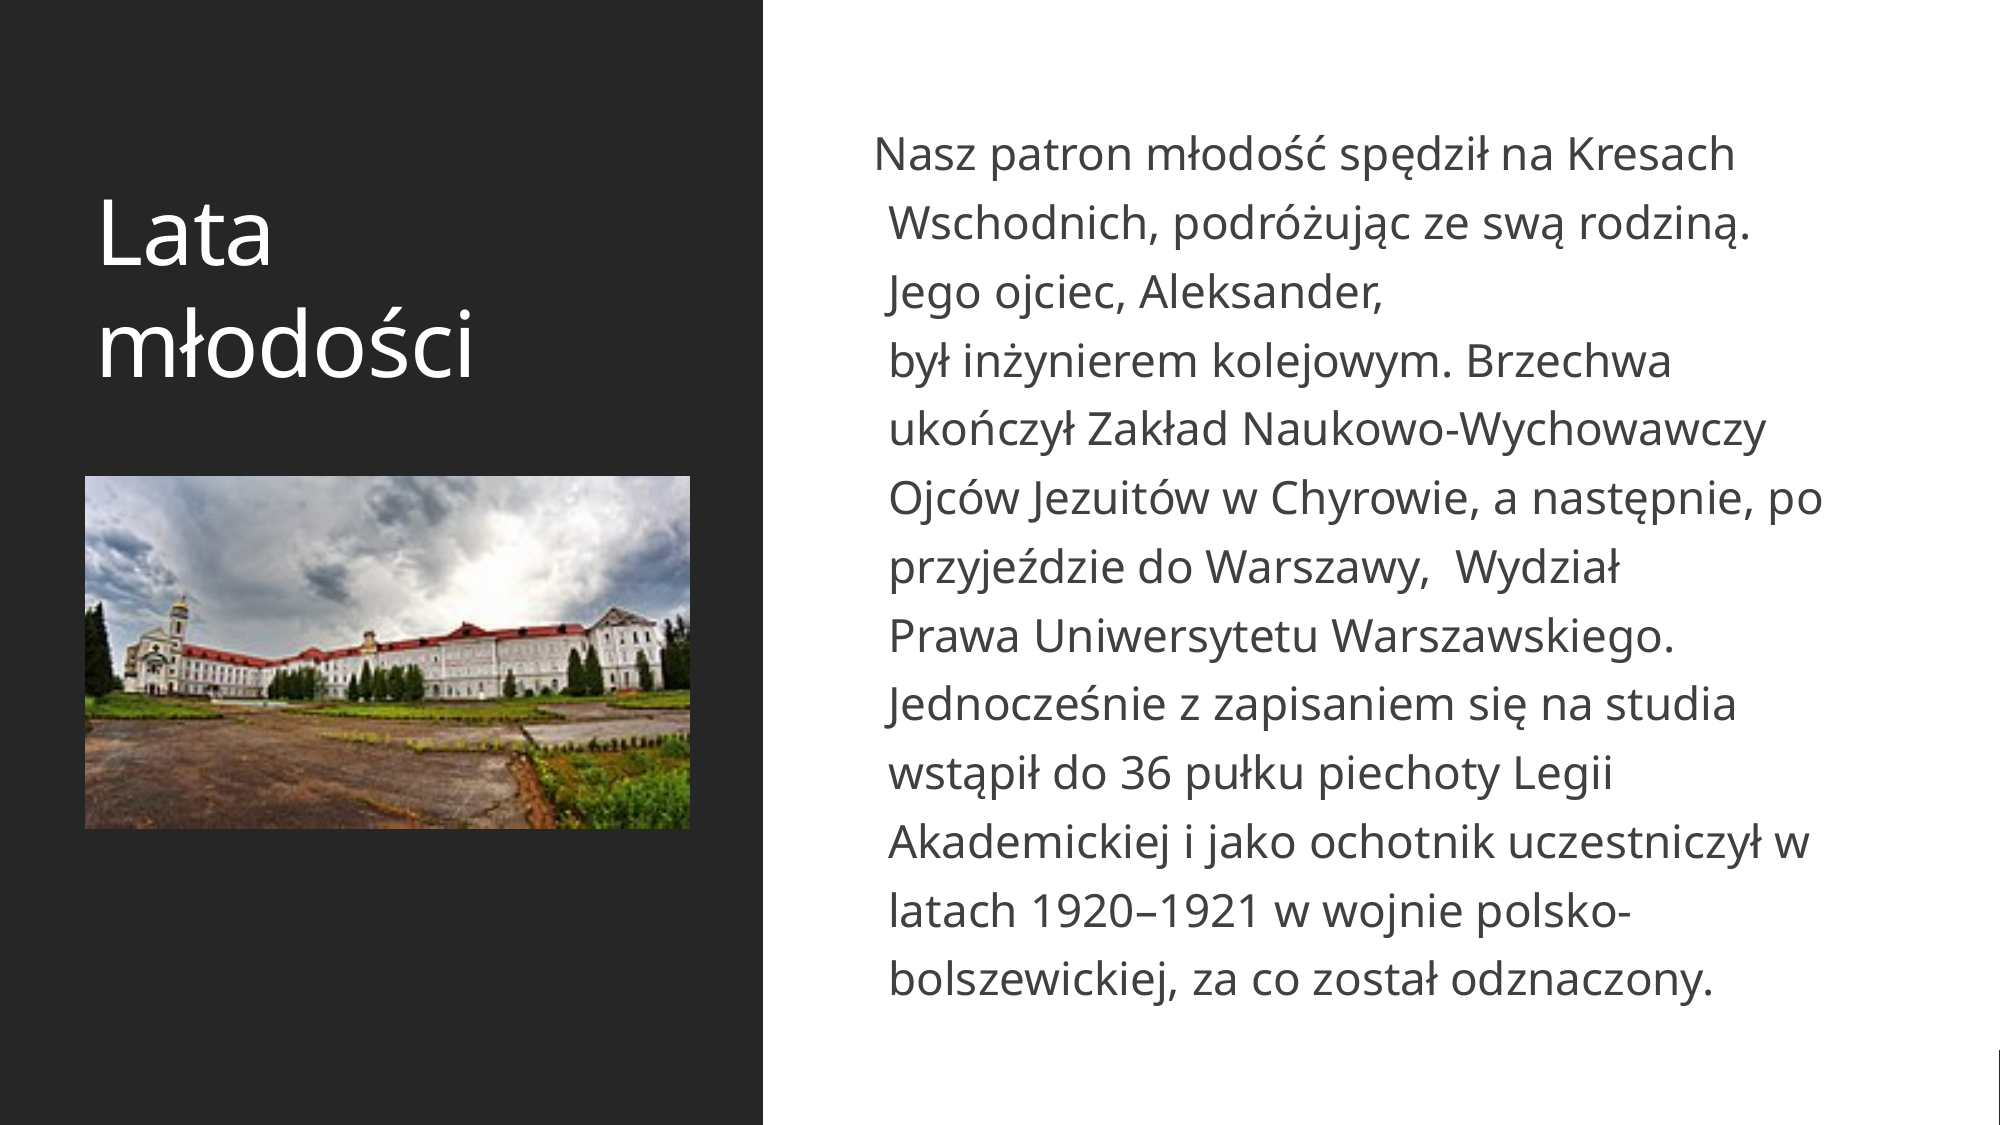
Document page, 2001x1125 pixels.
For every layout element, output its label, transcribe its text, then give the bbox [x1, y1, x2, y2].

text_box [0, 0, 1999, 1125]
picture [85, 476, 690, 829]
title Lata młodości [80, 99, 679, 477]
list Nasz patron młodość spędził na Kresach Wschodnich, podróżując ze swą rodziną. Jego ojciec, Aleksander, był inżynierem kolejowym. Brzechwa ukończył Zakład Naukowo-Wychowawczy Ojców Jezuitów w Chyrowie, a następnie, po przyjeździe do Warszawy, Wydział Prawa Uniwersytetu Warszawskiego. Jednocześnie z zapisaniem się na studia wstąpił do 36 pułku piechoty Legii Akademickiej i jako ochotnik uczestniczył w latach 1920–1921 w wojnie polsko-bolszewickiej, za co został odznaczony. [858, 99, 1831, 1026]
